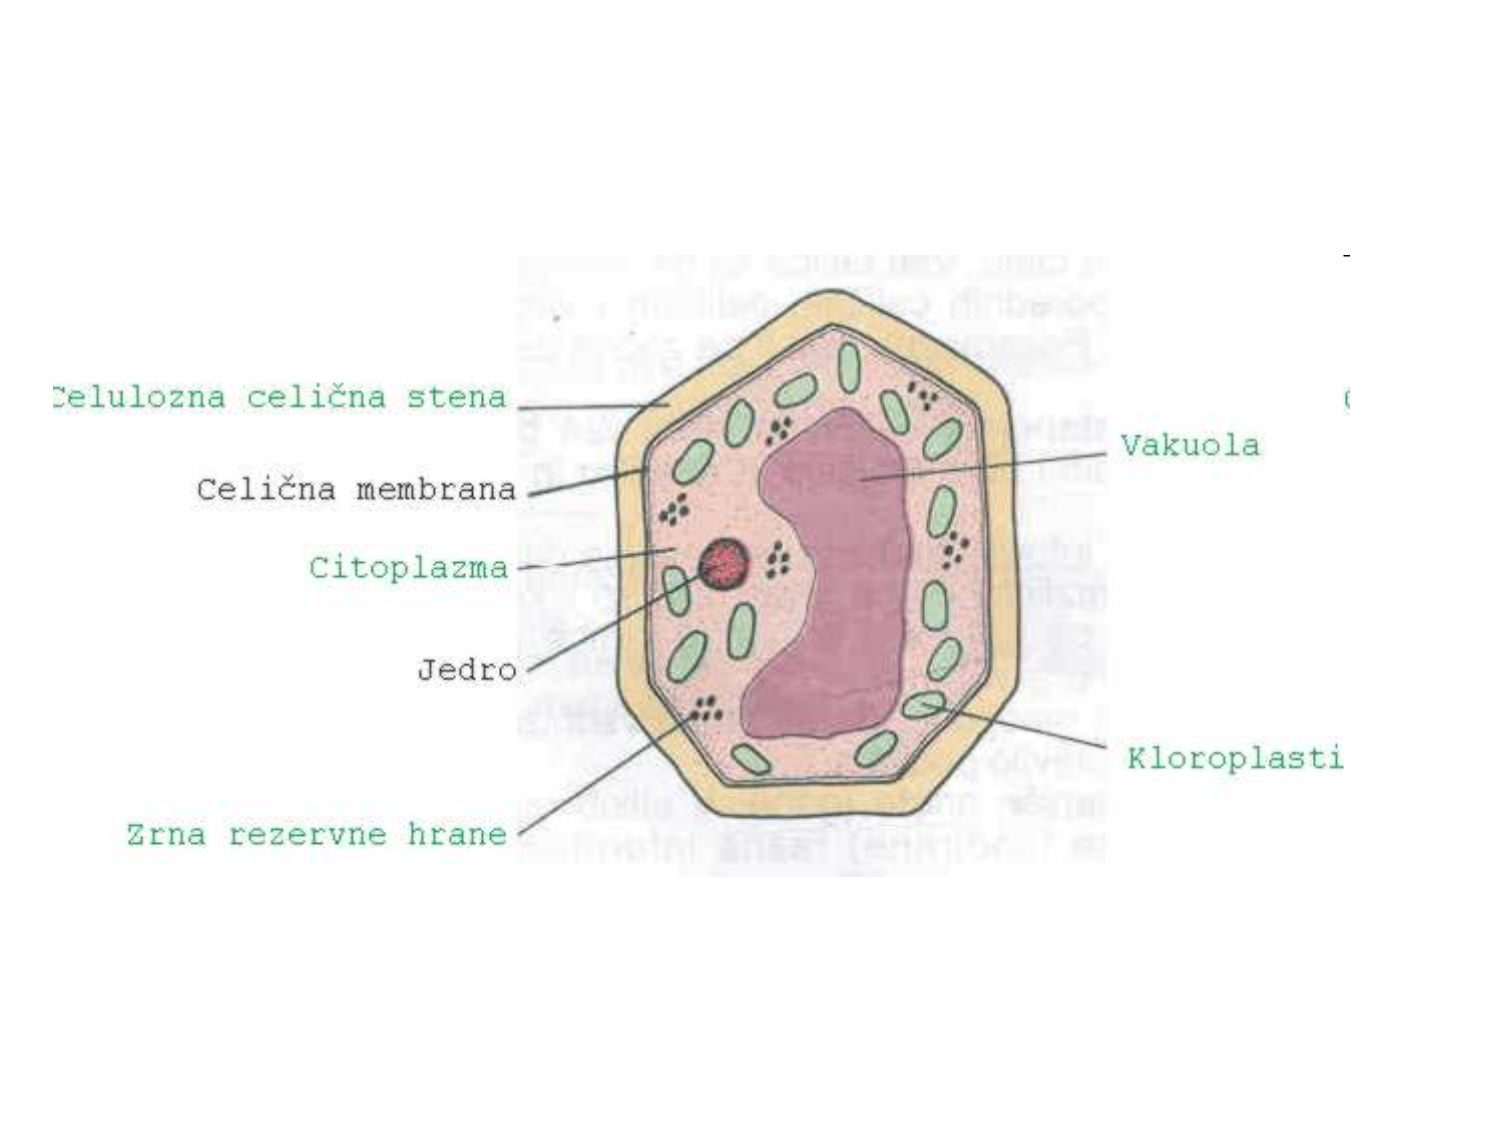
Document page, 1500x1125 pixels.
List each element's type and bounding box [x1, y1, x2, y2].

picture [53, 255, 1350, 877]
